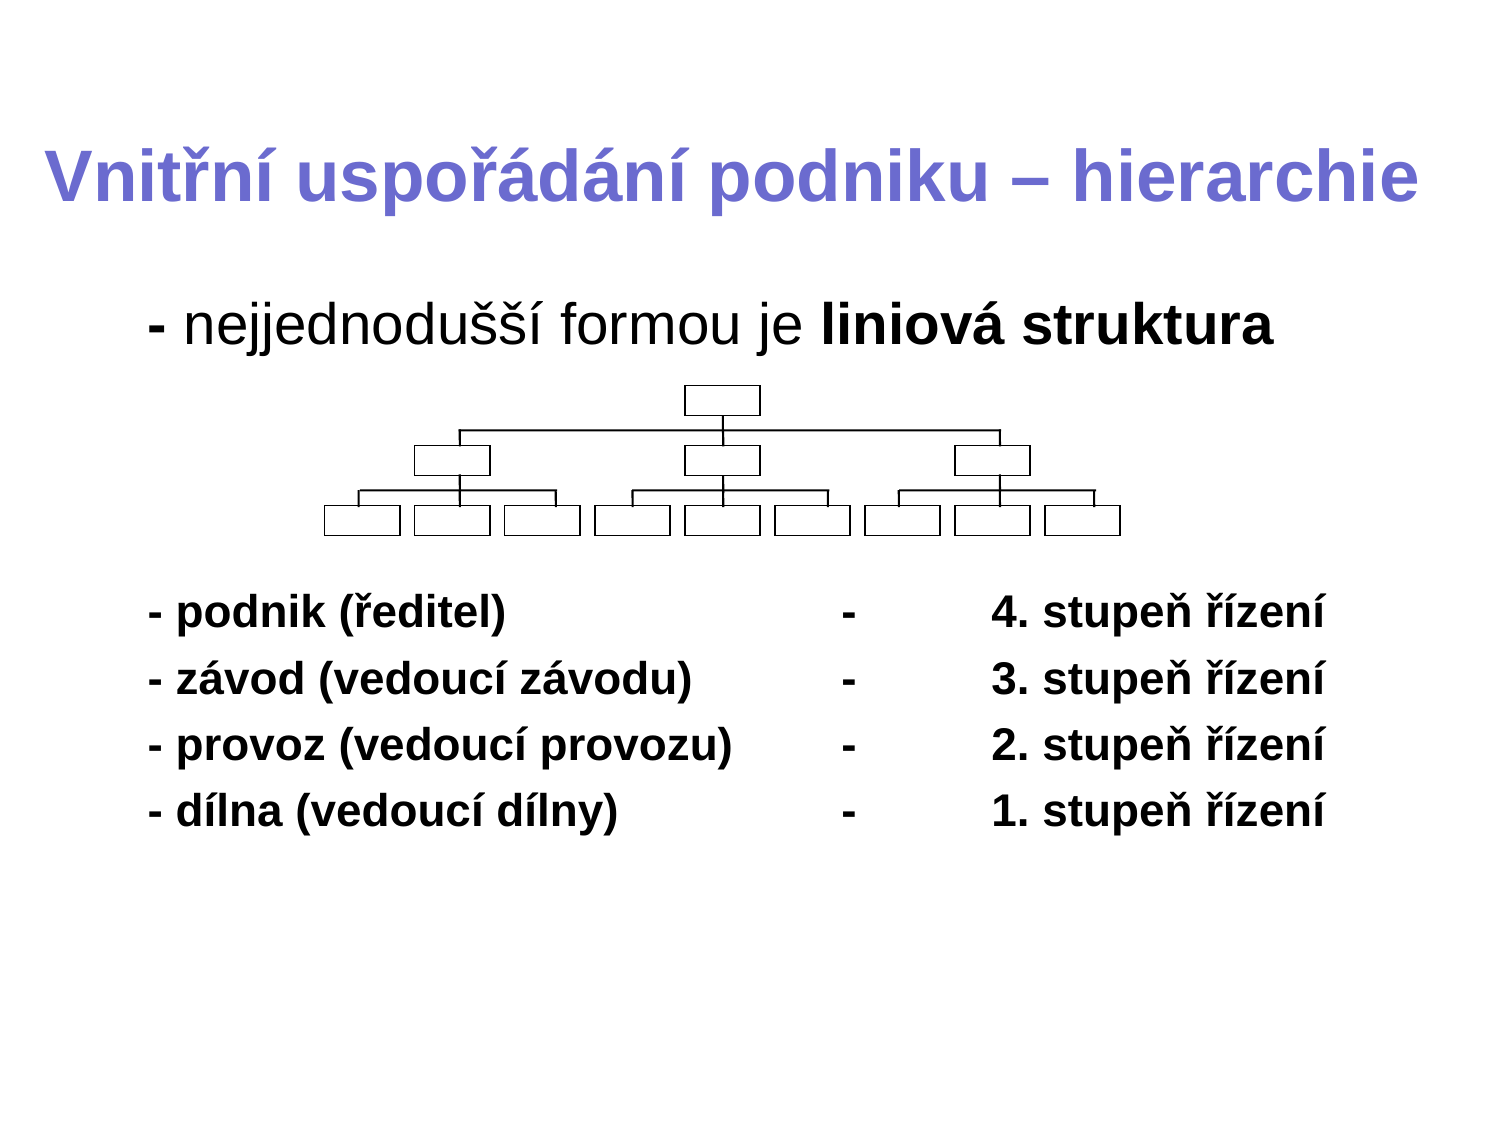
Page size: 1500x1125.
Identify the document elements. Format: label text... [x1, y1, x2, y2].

title Vnitřní uspořádání podniku – hierarchie [29, 101, 1447, 244]
text_box - podnik (ředitel) - 4. stupeň řízení - závod (vedoucí závodu) - 3. stupeň řízení - provoz (vedoucí provozu) - 2. stupeň řízení - dílna (vedoucí dílny) - 1. stupeň řízení [76, 574, 1425, 858]
list - nejjednodušší formou je liniová struktura [76, 278, 1425, 397]
